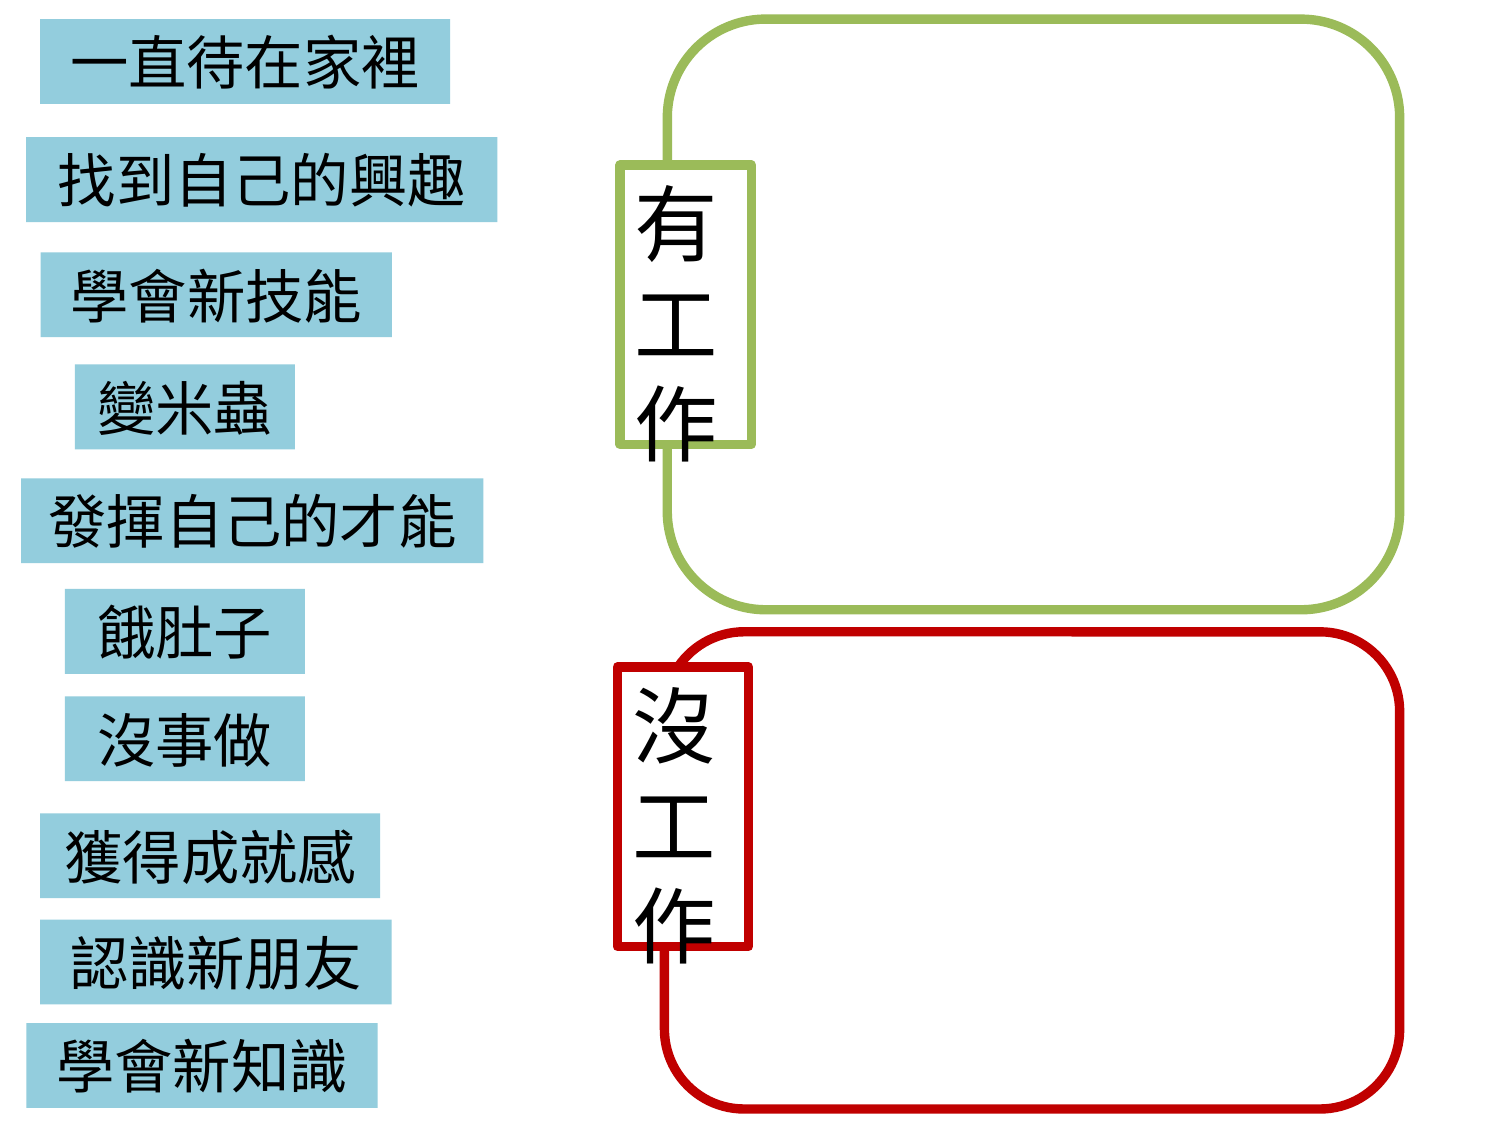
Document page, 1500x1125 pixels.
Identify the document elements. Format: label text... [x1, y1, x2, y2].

text_box 認識新朋友 [40, 919, 392, 1005]
text_box 一直待在家裡 [40, 19, 451, 104]
text_box 獲得成就感 [40, 813, 381, 899]
text_box 沒事做 [64, 696, 305, 782]
text_box 發揮自己的才能 [21, 478, 484, 564]
text_box 有工作 [620, 164, 752, 445]
text_box 學會新技能 [40, 252, 392, 338]
text_box 沒工作 [617, 666, 749, 947]
text_box 學會新知識 [26, 1023, 378, 1108]
text_box 找到自己的興趣 [26, 137, 498, 223]
text_box 餓肚子 [64, 588, 305, 674]
text_box 變米蟲 [74, 364, 295, 450]
